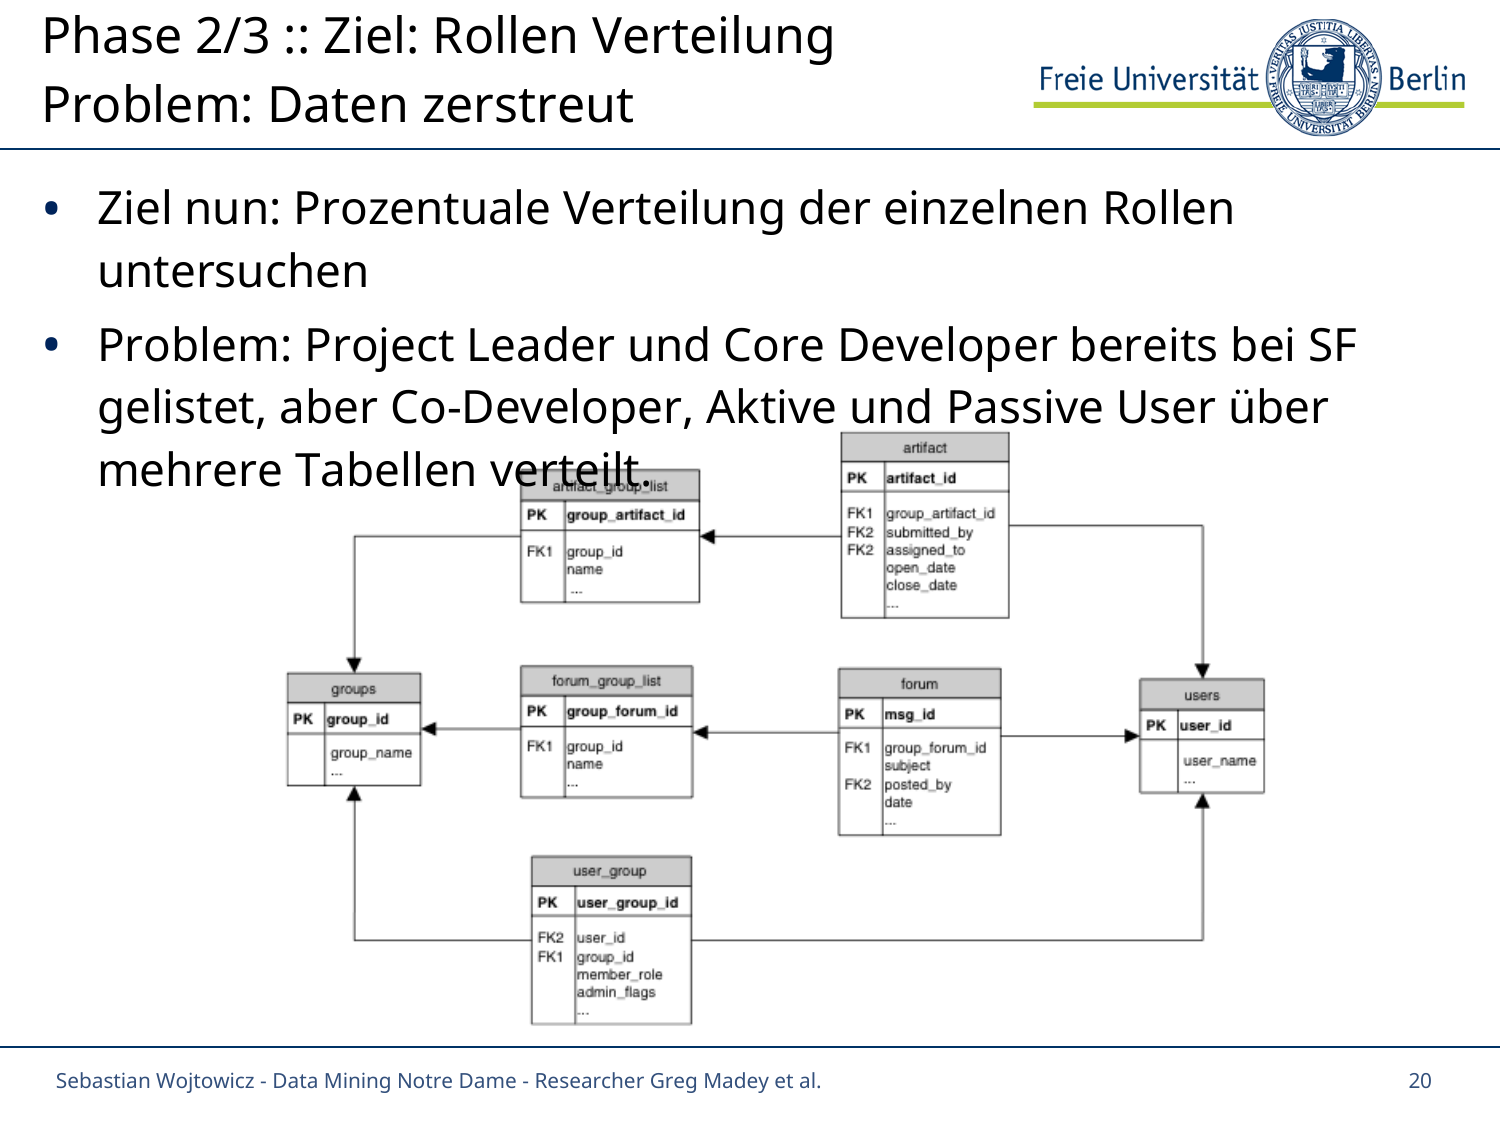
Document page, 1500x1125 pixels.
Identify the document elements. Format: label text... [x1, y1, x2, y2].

picture [1033, 19, 1470, 137]
list Ziel nun: Prozentuale Verteilung der einzelnen Rollen untersuchen Problem: Project Leader und Core Developer bereits bei SF gelistet, aber Co-Developer, Aktive und Passive User über mehrere Tabellen verteilt. [41, 175, 1447, 1039]
title Phase 2/3 :: Ziel: Rollen Verteilung Problem: Daten zerstreut [41, 0, 1016, 138]
